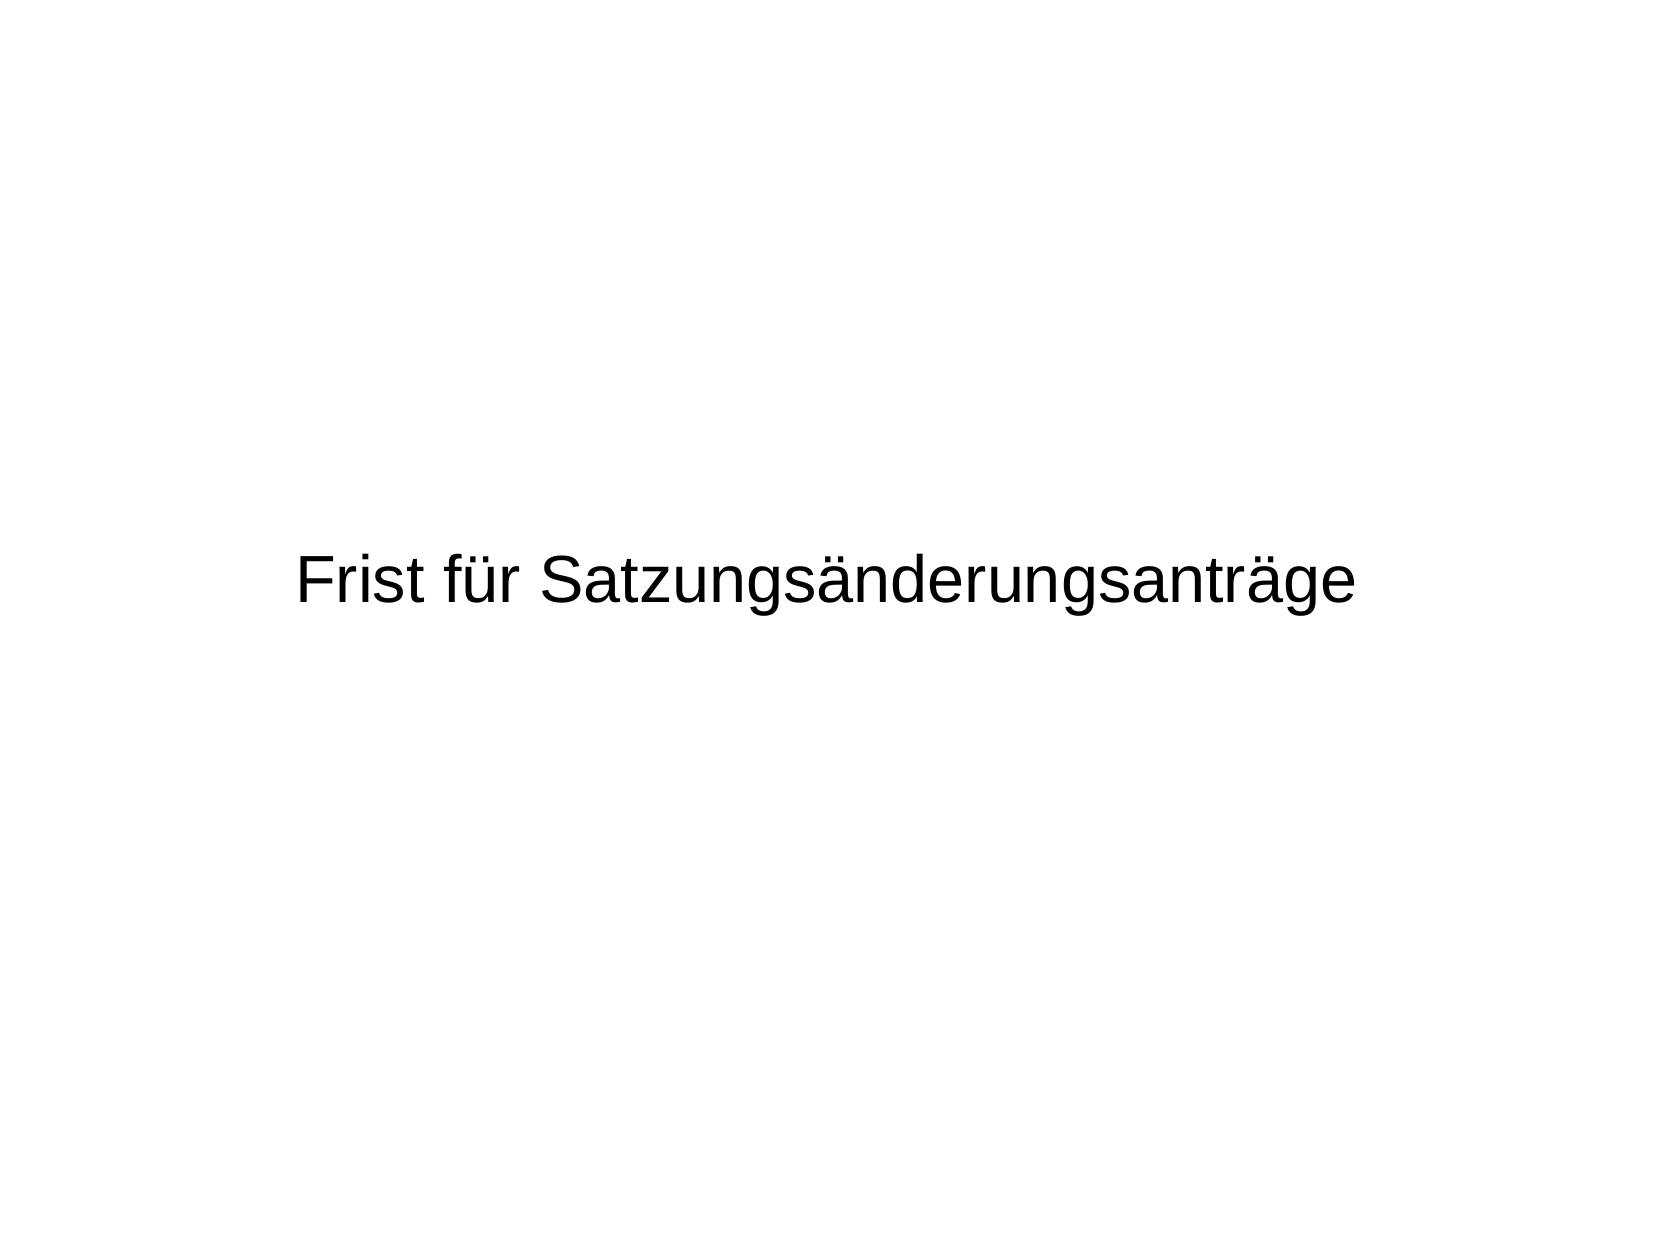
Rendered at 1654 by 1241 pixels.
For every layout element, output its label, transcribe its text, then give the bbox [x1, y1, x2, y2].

subtitle Frist für Satzungsänderungsanträge [82, 56, 1571, 1102]
